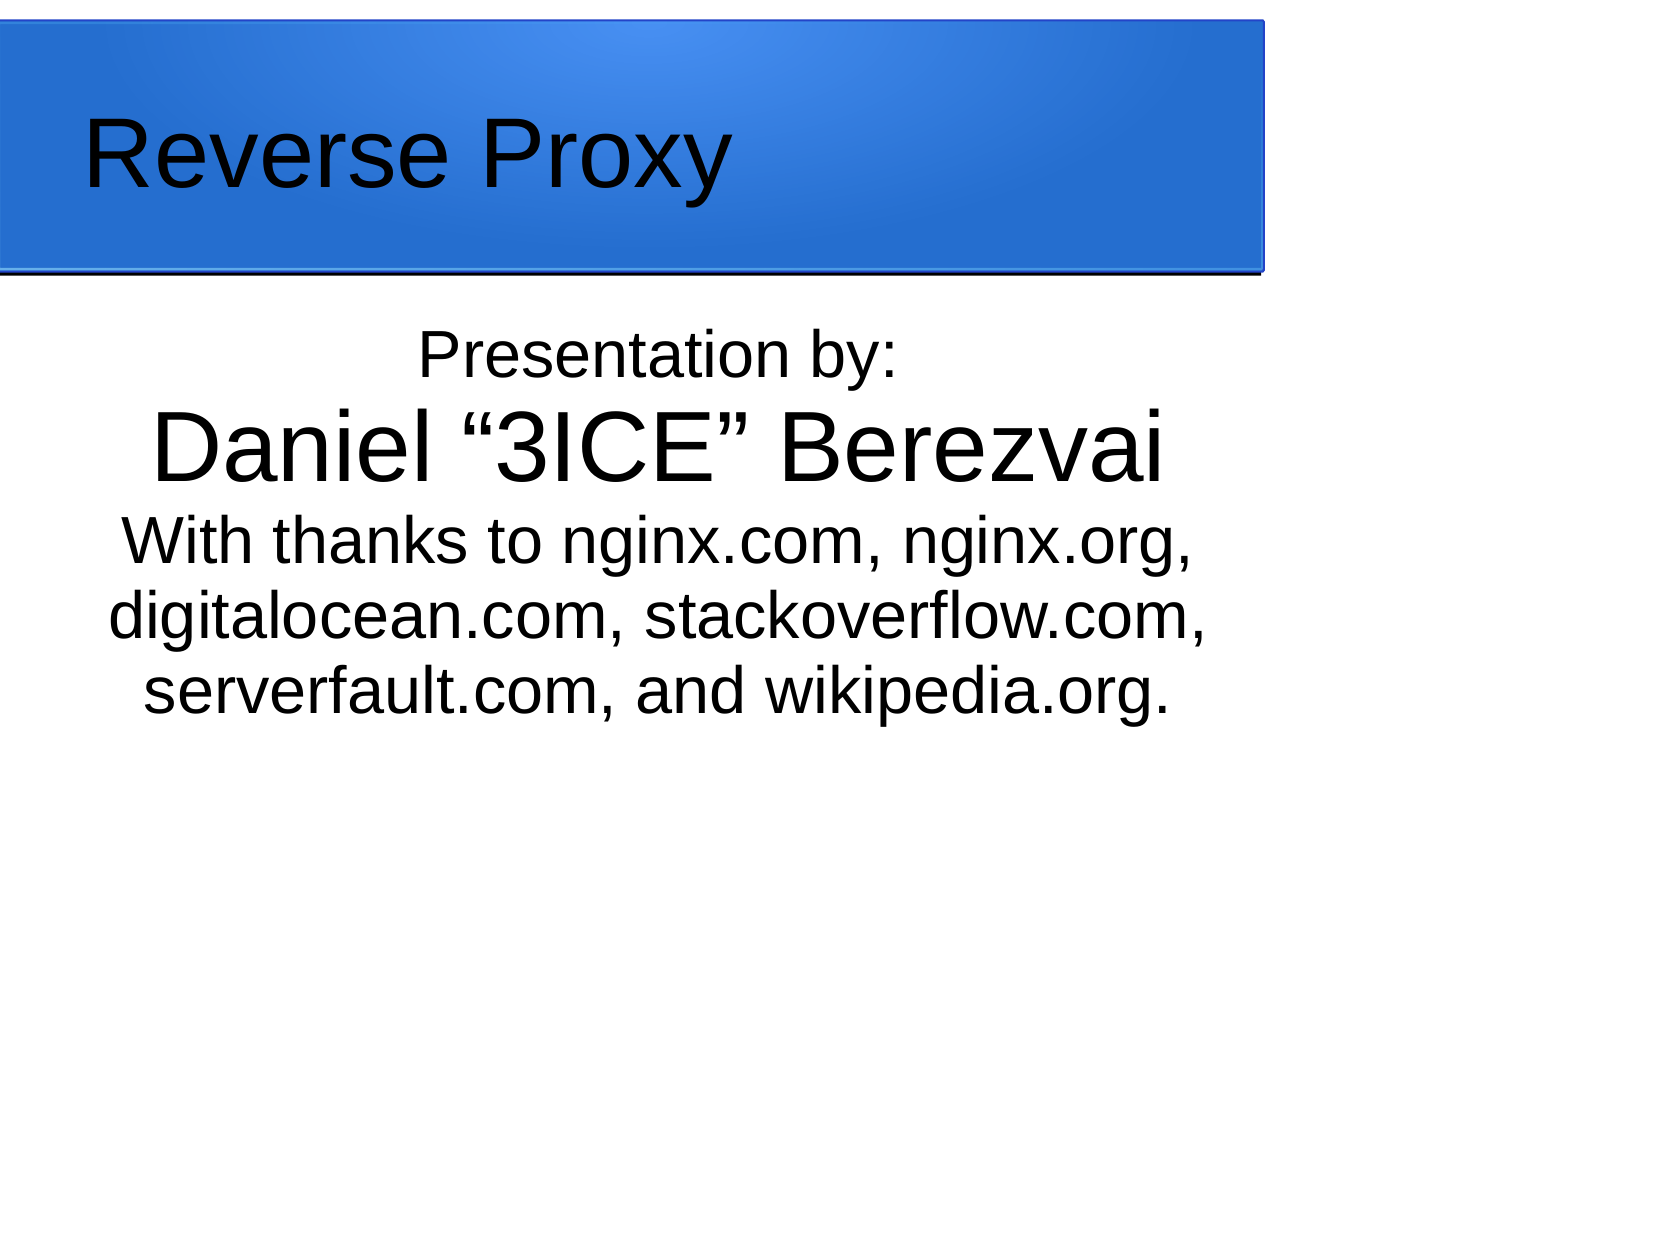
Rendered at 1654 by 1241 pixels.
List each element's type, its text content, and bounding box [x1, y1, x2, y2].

subtitle Presentation by: Daniel “3ICE” Berezvai With thanks to nginx.com, nginx.org, digitalocean.com, stackoverflow.com, serverfault.com, and wikipedia.org. [82, 47, 1235, 997]
title Reverse Proxy [1235, 49, 1571, 257]
